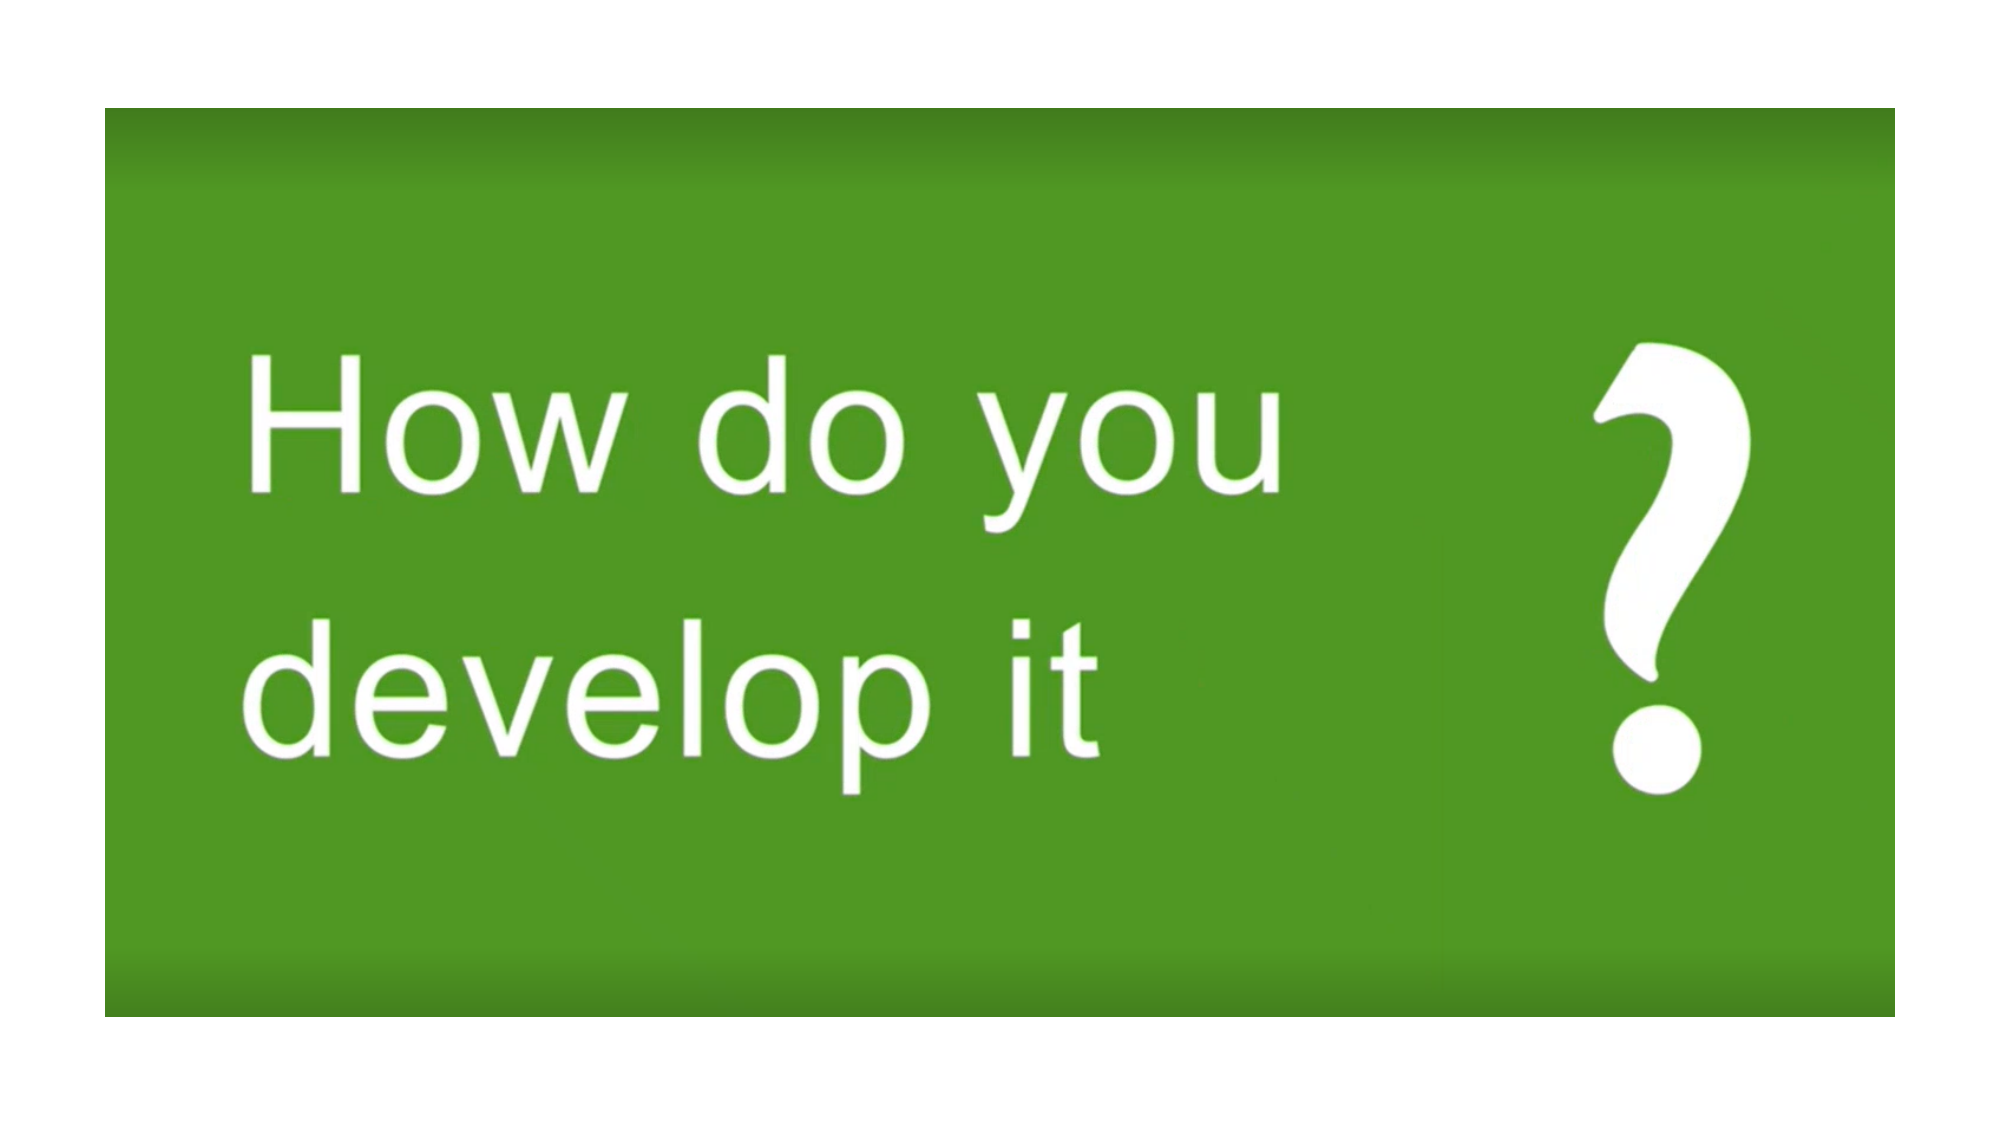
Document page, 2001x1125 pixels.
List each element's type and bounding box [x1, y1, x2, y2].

picture [105, 108, 1895, 1017]
